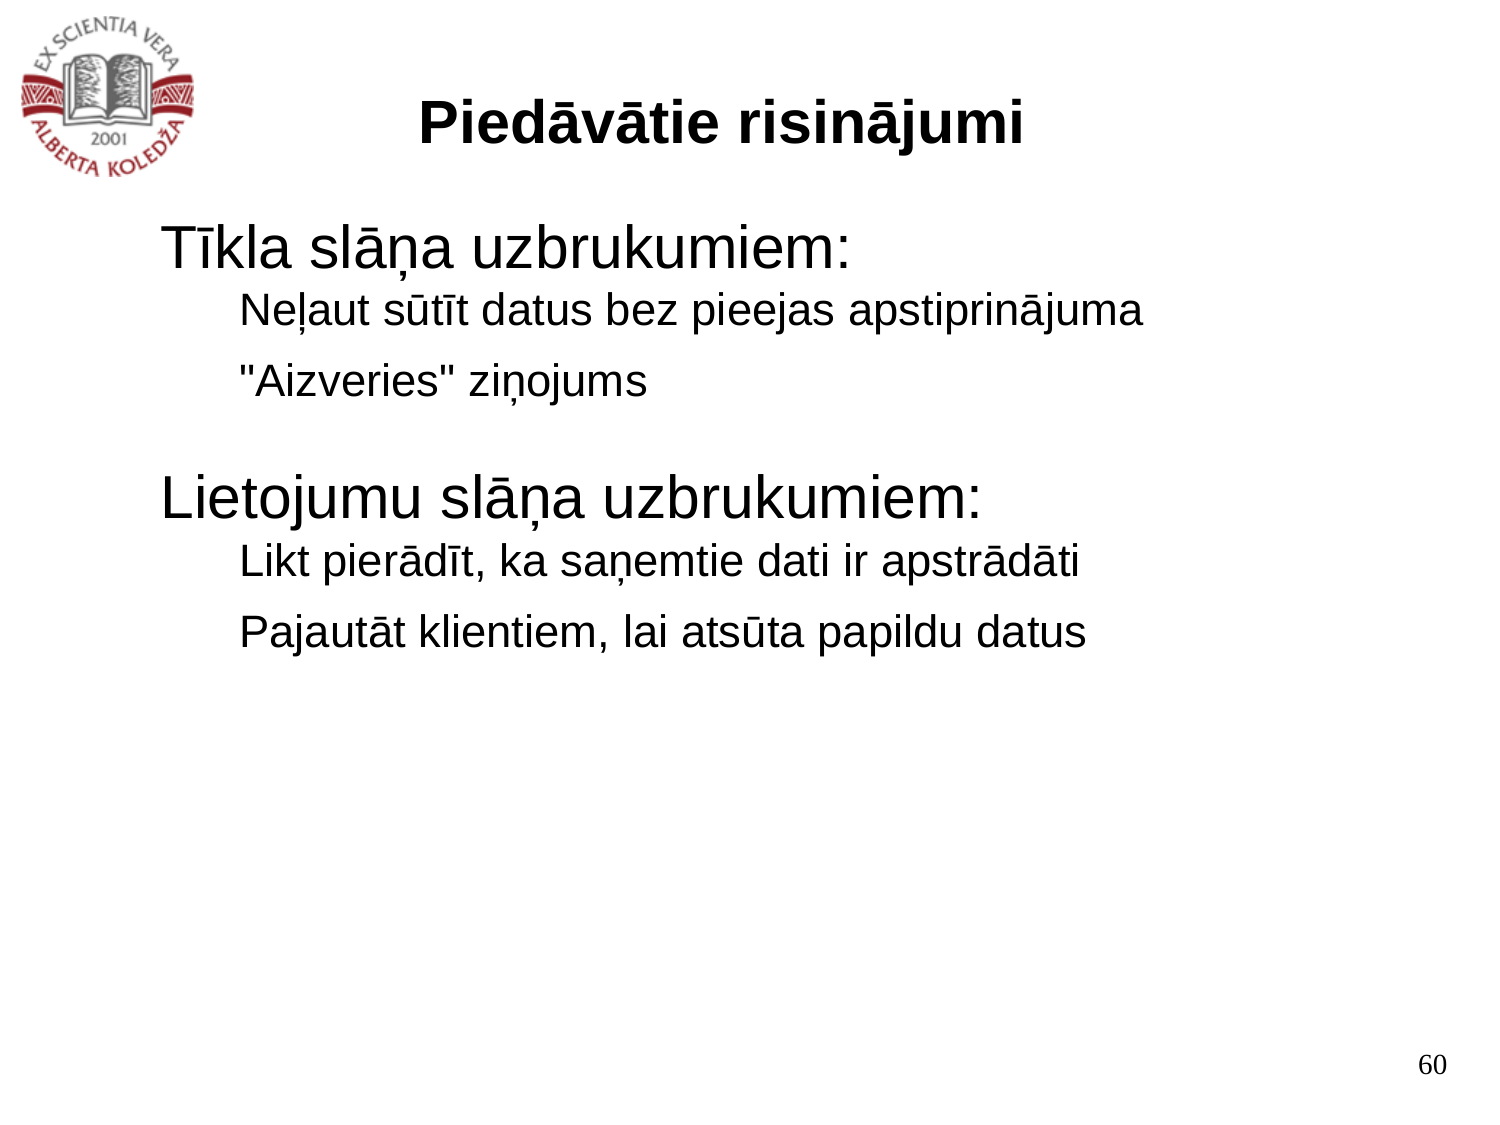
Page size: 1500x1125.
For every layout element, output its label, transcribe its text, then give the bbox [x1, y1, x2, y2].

picture [21, 16, 194, 177]
text_box <skaitlis> [1312, 1037, 1463, 1101]
title Piedāvātie risinājumi [50, 62, 1374, 175]
list Tīkla slāņa uzbrukumiem: Neļaut sūtīt datus bez pieejas apstiprinājuma "Aizveries" ziņojums Lietojumu slāņa uzbrukumiem: Likt pierādīt, ka saņemtie dati ir apstrādāti Pajautāt klientiem, lai atsūta papildu datus [74, 200, 1463, 1101]
